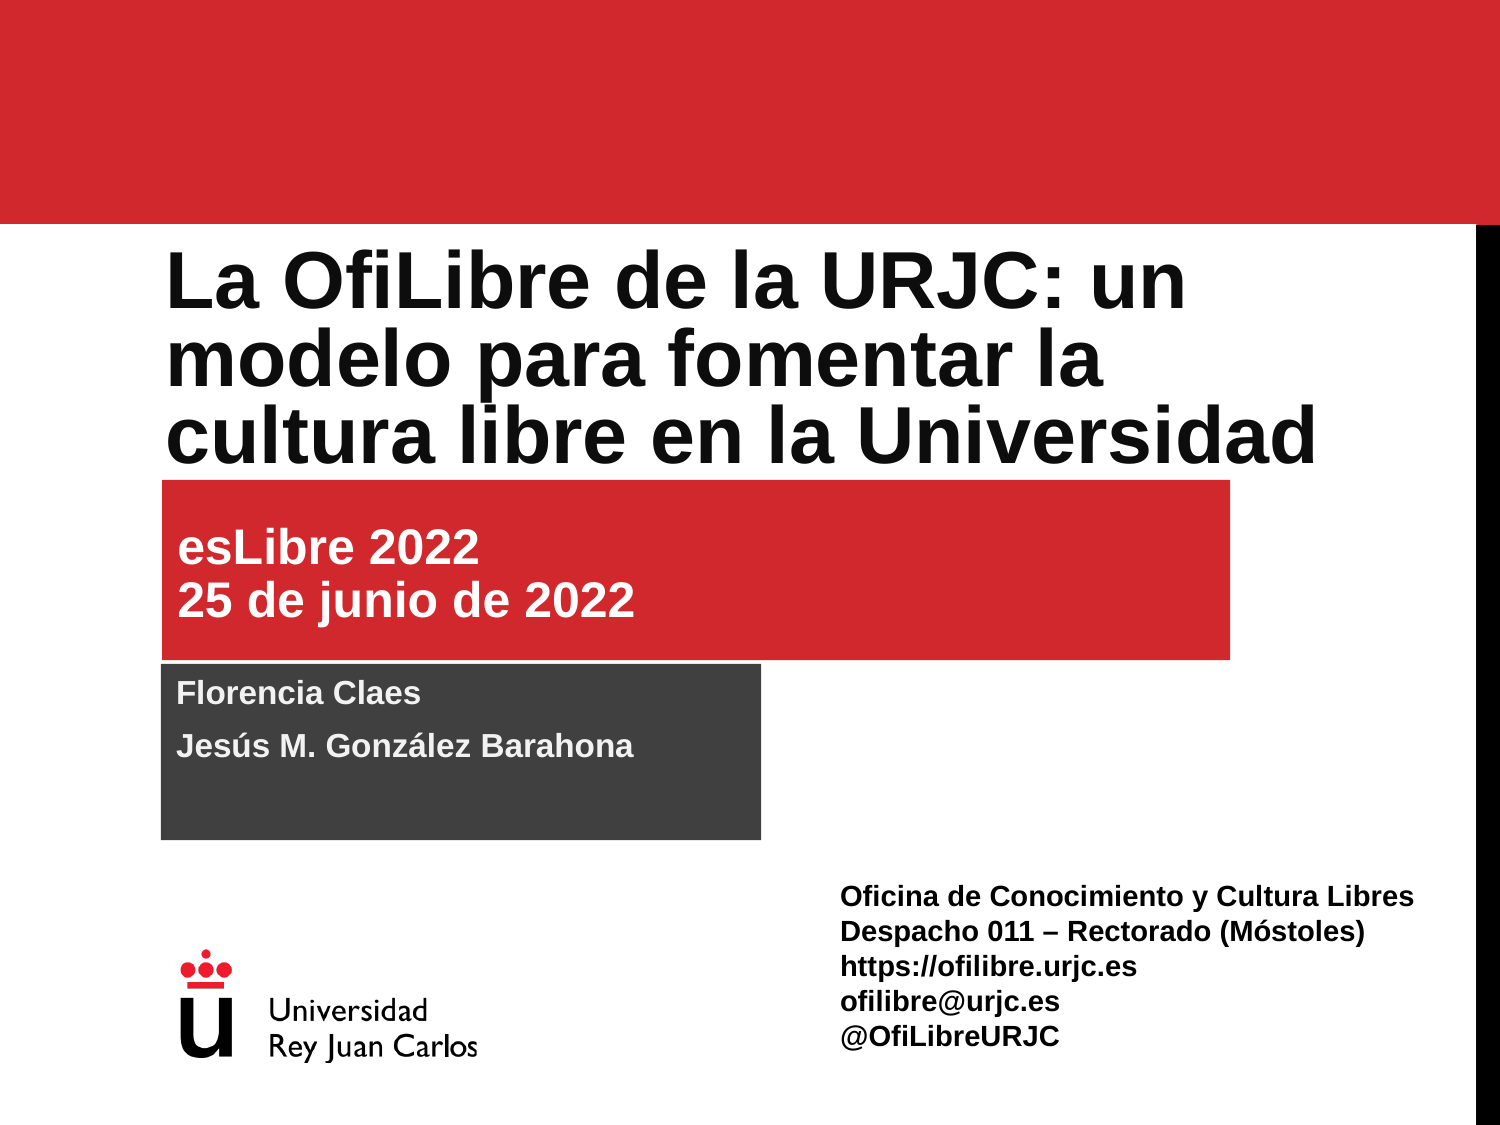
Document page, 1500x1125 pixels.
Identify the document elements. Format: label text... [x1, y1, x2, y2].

text_box Florencia Claes Jesús M. González Barahona [160, 663, 762, 841]
text_box La OfiLibre de la URJC: un modelo para fomentar la cultura libre en la Universidad [150, 216, 1383, 487]
picture [180, 949, 477, 1063]
text_box esLibre 2022 25 de junio de 2022 [162, 479, 1231, 661]
text_box Oficina de Conocimiento y Cultura Libres Despacho 011 – Rectorado (Móstoles) https://ofilibre.urjc.es ofilibre@urjc.es @OfiLibreURJC [825, 870, 1446, 1065]
text_box [0, 0, 1500, 224]
